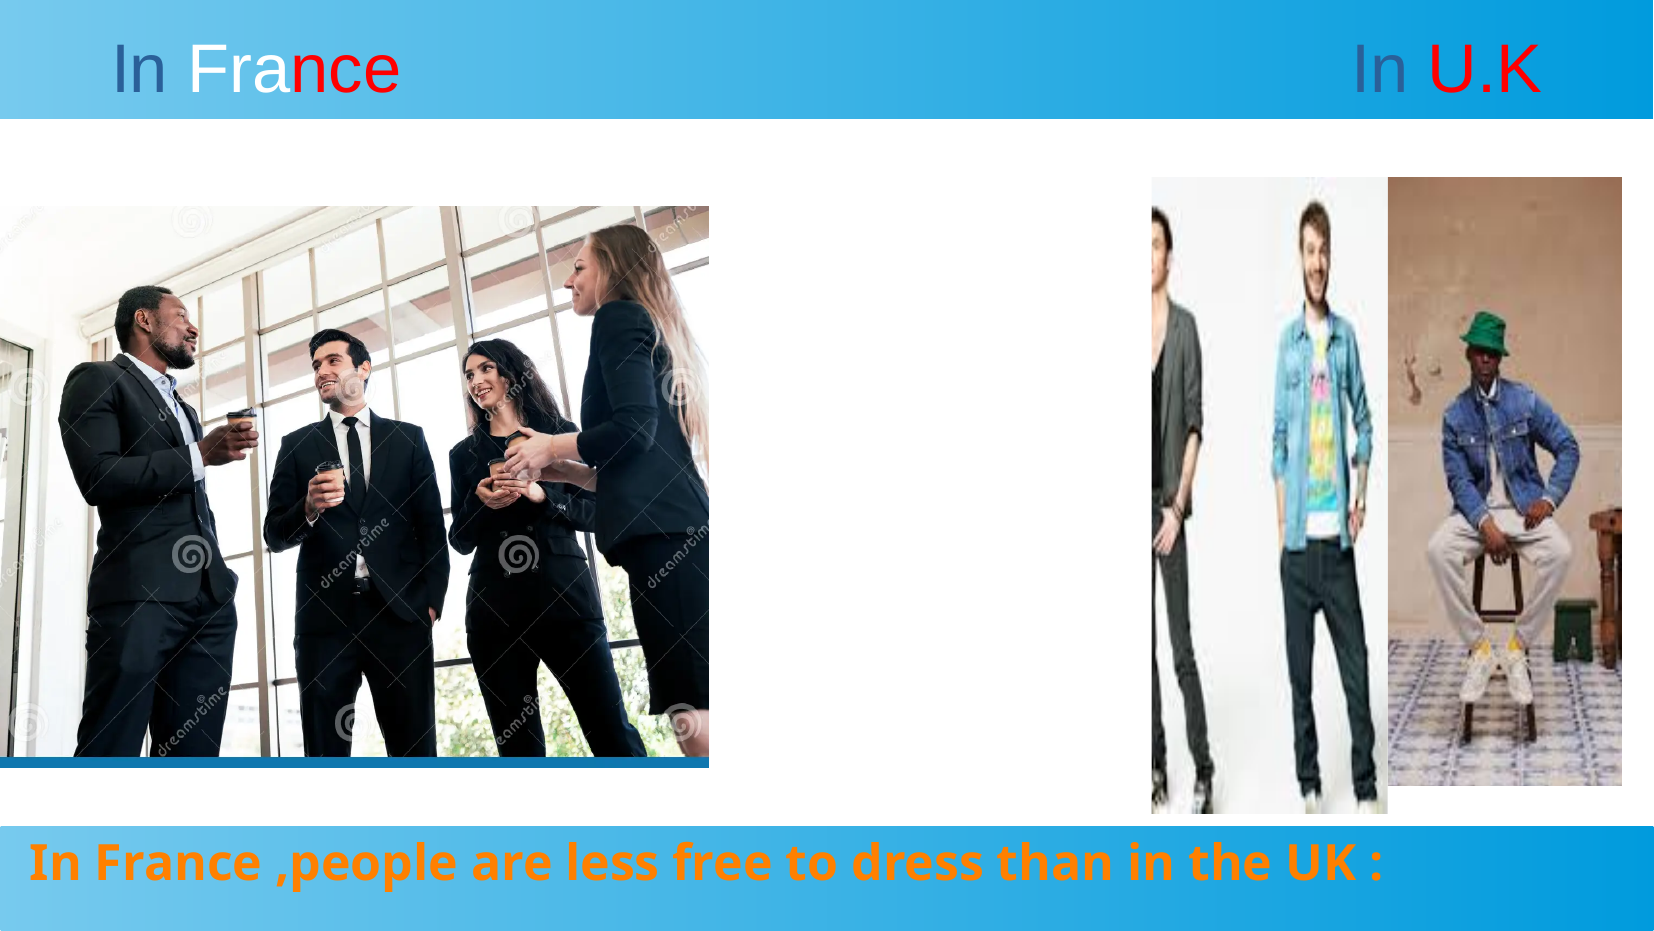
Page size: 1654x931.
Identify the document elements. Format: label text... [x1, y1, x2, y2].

title In France In U.K [59, 29, 1595, 108]
list In France ,people are less free to dress than in the UK : [29, 826, 1625, 931]
picture [1151, 177, 1622, 814]
picture [0, 206, 713, 768]
